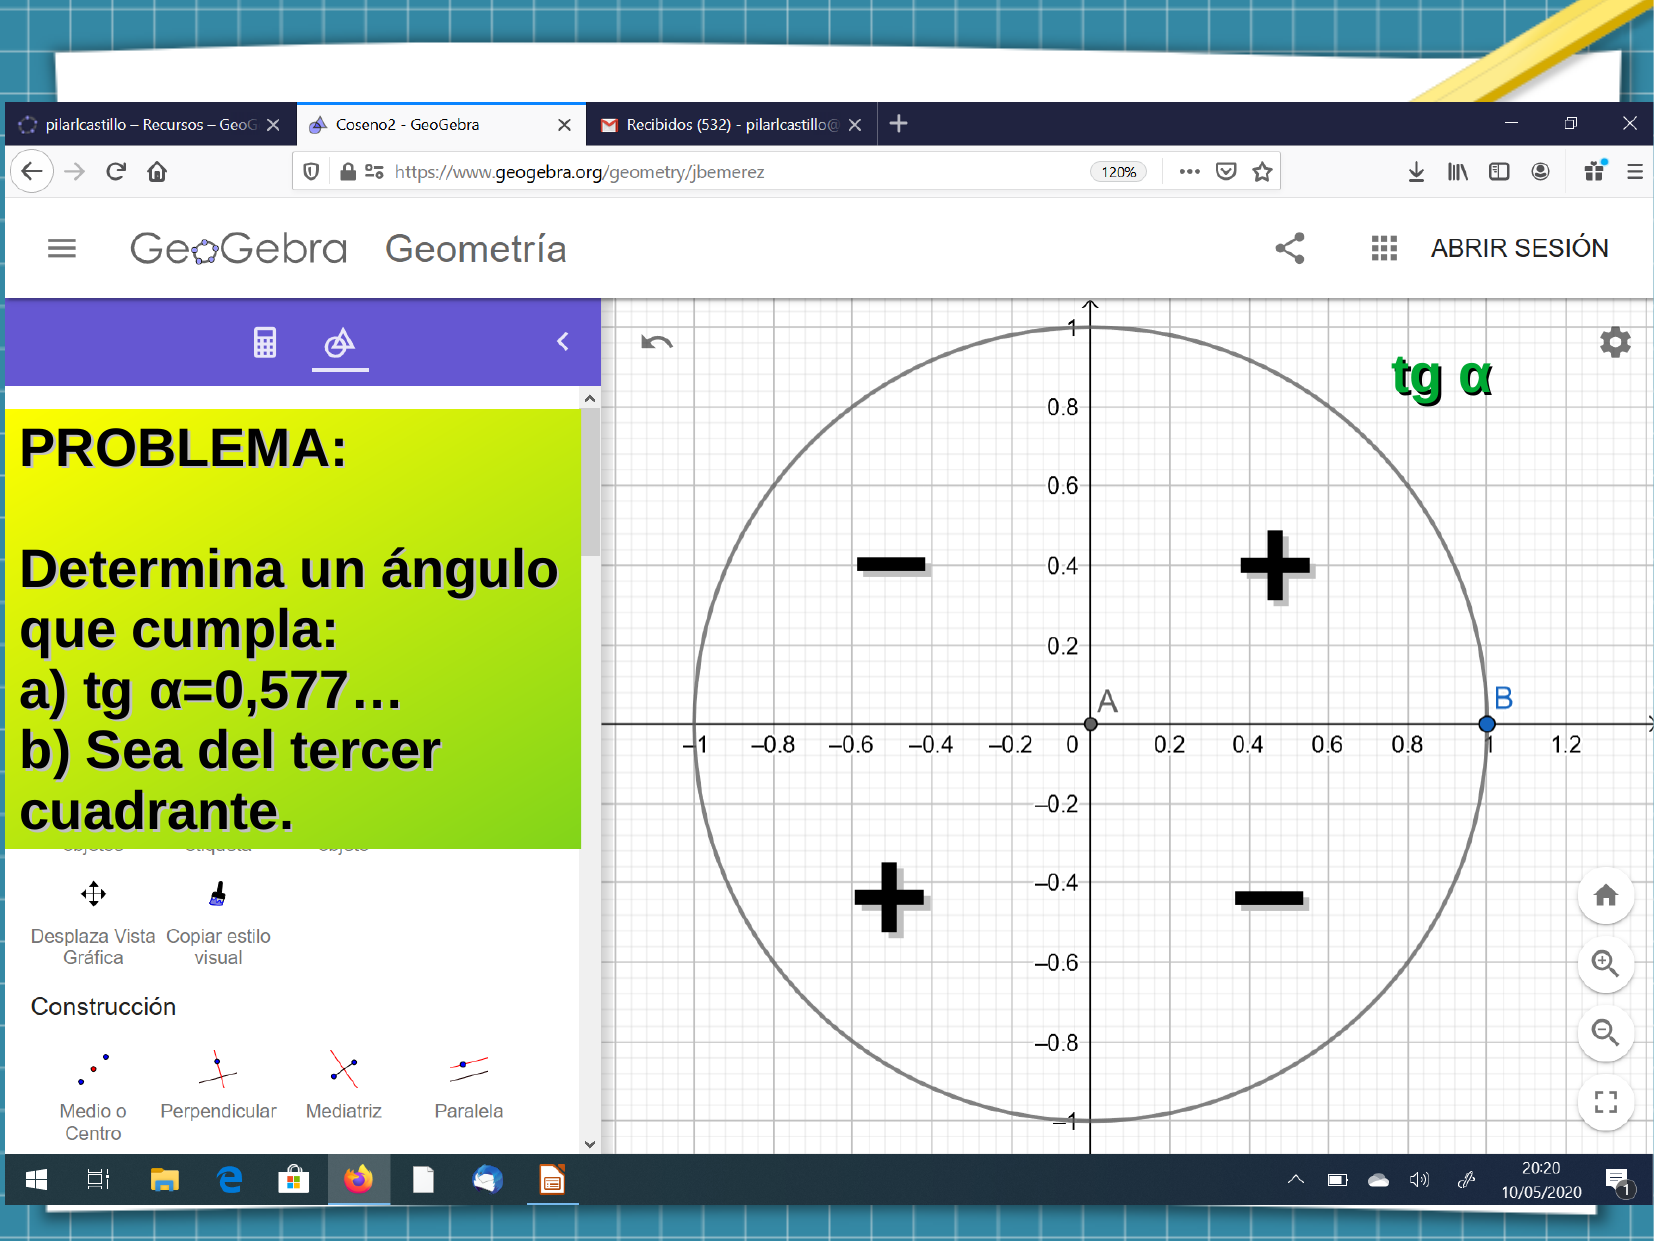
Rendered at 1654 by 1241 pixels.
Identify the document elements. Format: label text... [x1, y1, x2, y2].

text_box tg α [1377, 336, 1560, 473]
text_box – [1216, 803, 1323, 1052]
picture [0, 0, 1654, 1241]
text_box PROBLEMA: Determina un ángulo que cumpla: a) tg α=0,577… b) Sea del tercer cuadrante. [5, 409, 582, 849]
text_box + [1220, 479, 1331, 649]
text_box + [834, 811, 945, 981]
text_box – [838, 469, 945, 638]
